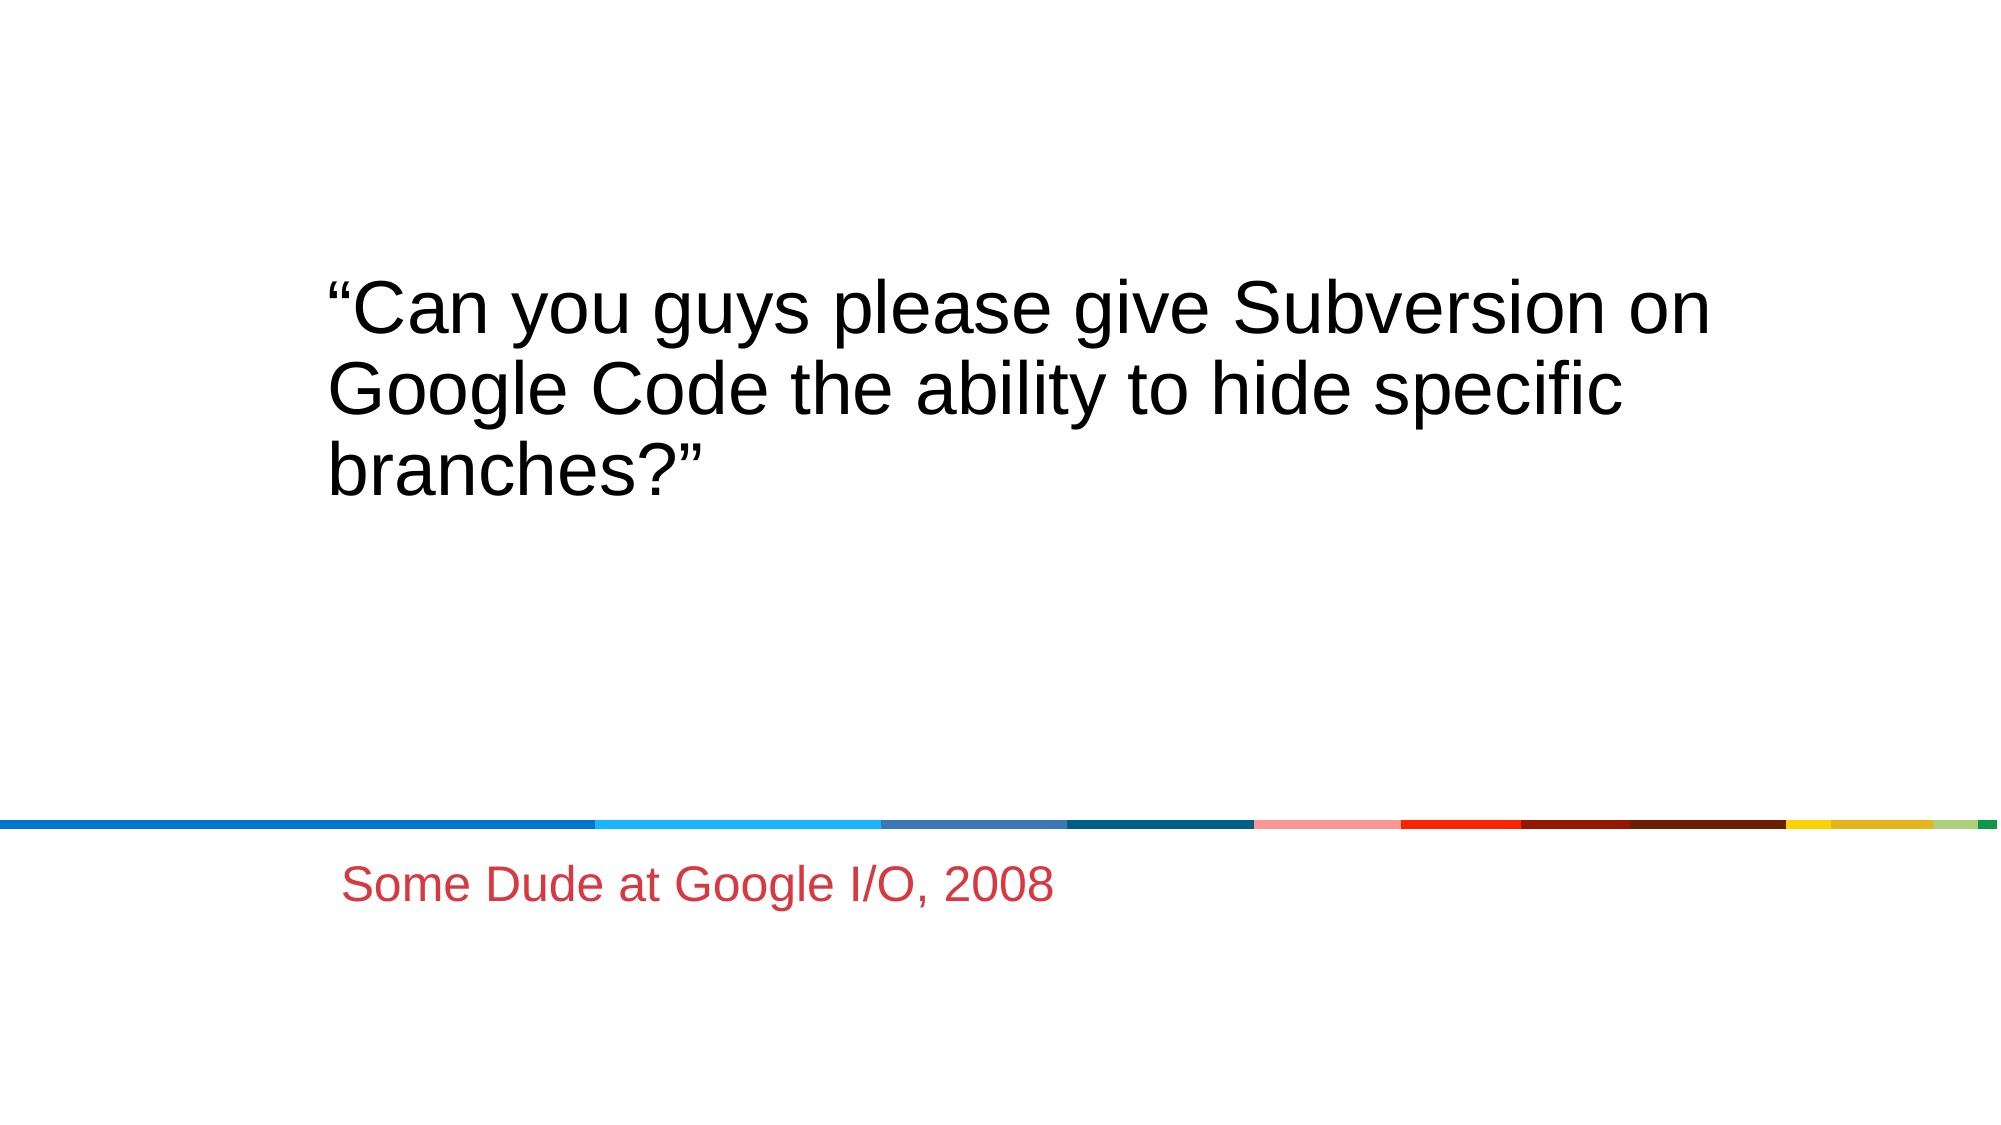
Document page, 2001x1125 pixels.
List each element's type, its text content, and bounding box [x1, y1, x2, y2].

text_box “Can you guys please give Subversion on Google Code the ability to hide specific branches?” [312, 261, 1787, 479]
text_box Some Dude at Google I/O, 2008 [325, 843, 1120, 927]
text_box [0, 820, 1997, 829]
